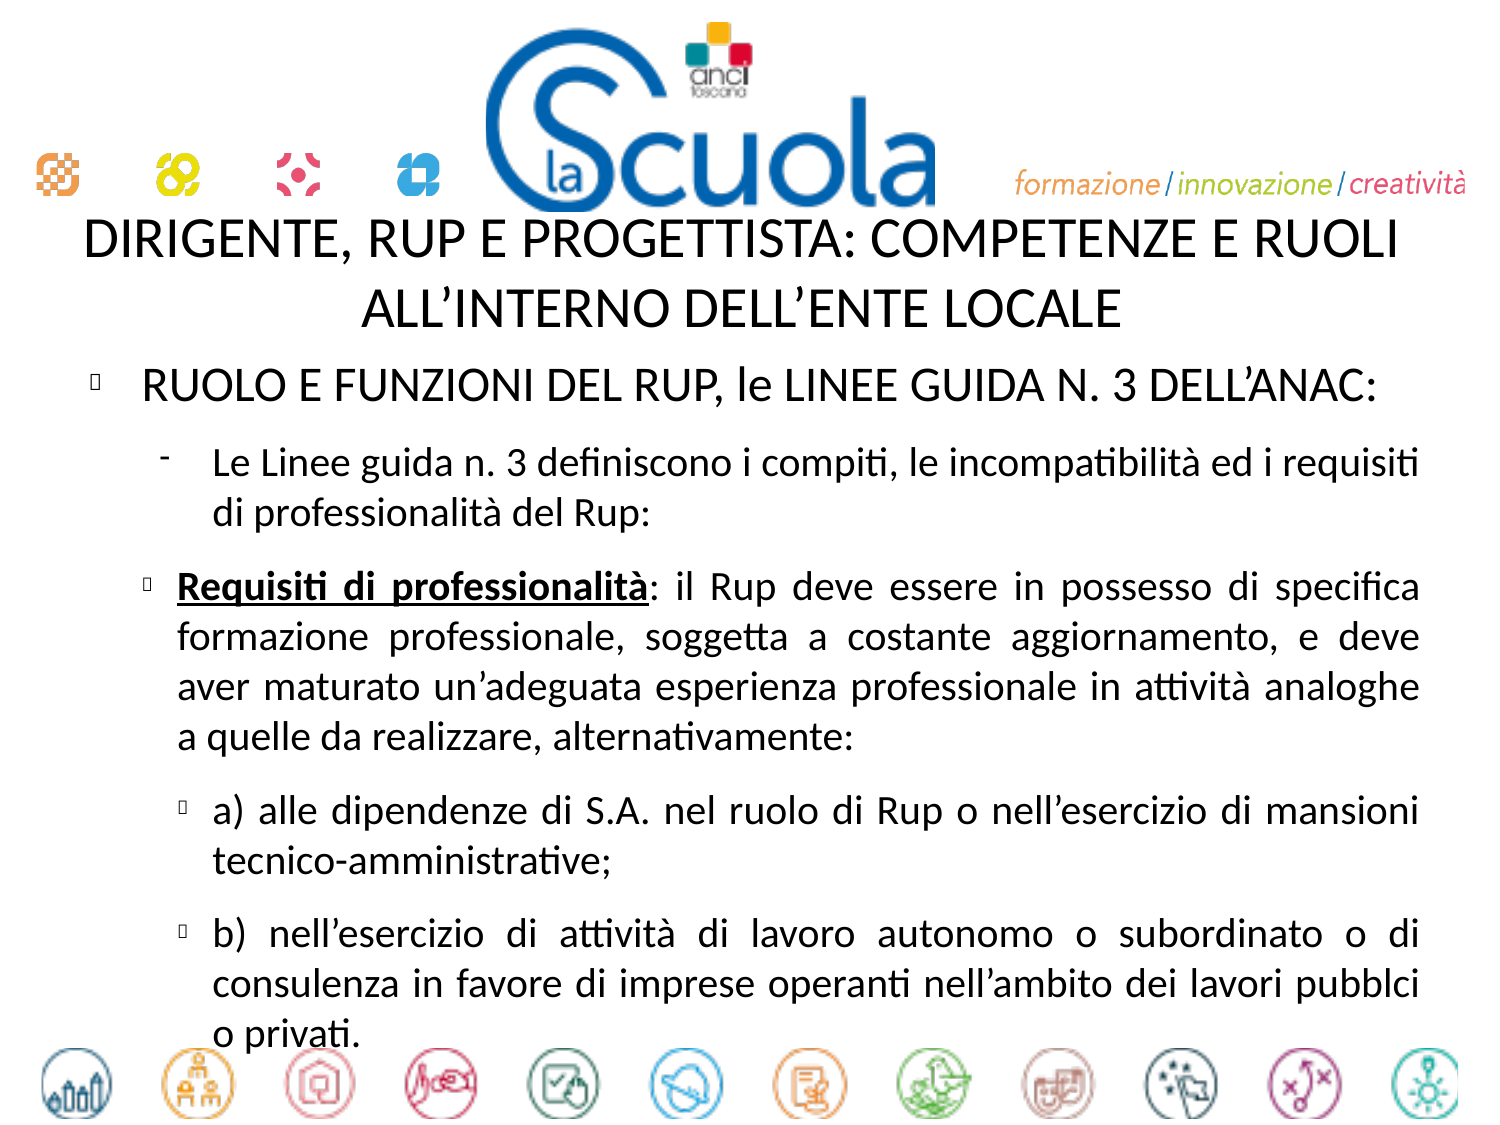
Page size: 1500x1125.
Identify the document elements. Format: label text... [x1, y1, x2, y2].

text_box RUOLO E FUNZIONI DEL RUP, le LINEE GUIDA N. 3 DELL’ANAC: Le Linee guida n. 3 definiscono i compiti, le incompatibilità ed i requisiti di professionalità del Rup: Requisiti di professionalità: il Rup deve essere in possesso di specifica formazione professionale, soggetta a costante aggiornamento, e deve aver maturato un’adeguata esperienza professionale in attività analoghe a quelle da realizzare, alternativamente: a) alle dipendenze di S.A. nel ruolo di Rup o nell’esercizio di mansioni tecnico-amministrative; b) nell’esercizio di attività di lavoro autonomo o subordinato o di consulenza in favore di imprese operanti nell’ambito dei lavori pubblci o privati. [70, 351, 1421, 1004]
text_box DIRIGENTE, RUP E PROGETTISTA: COMPETENZE E RUOLI ALL’INTERNO DELL’ENTE LOCALE [67, 175, 1418, 364]
